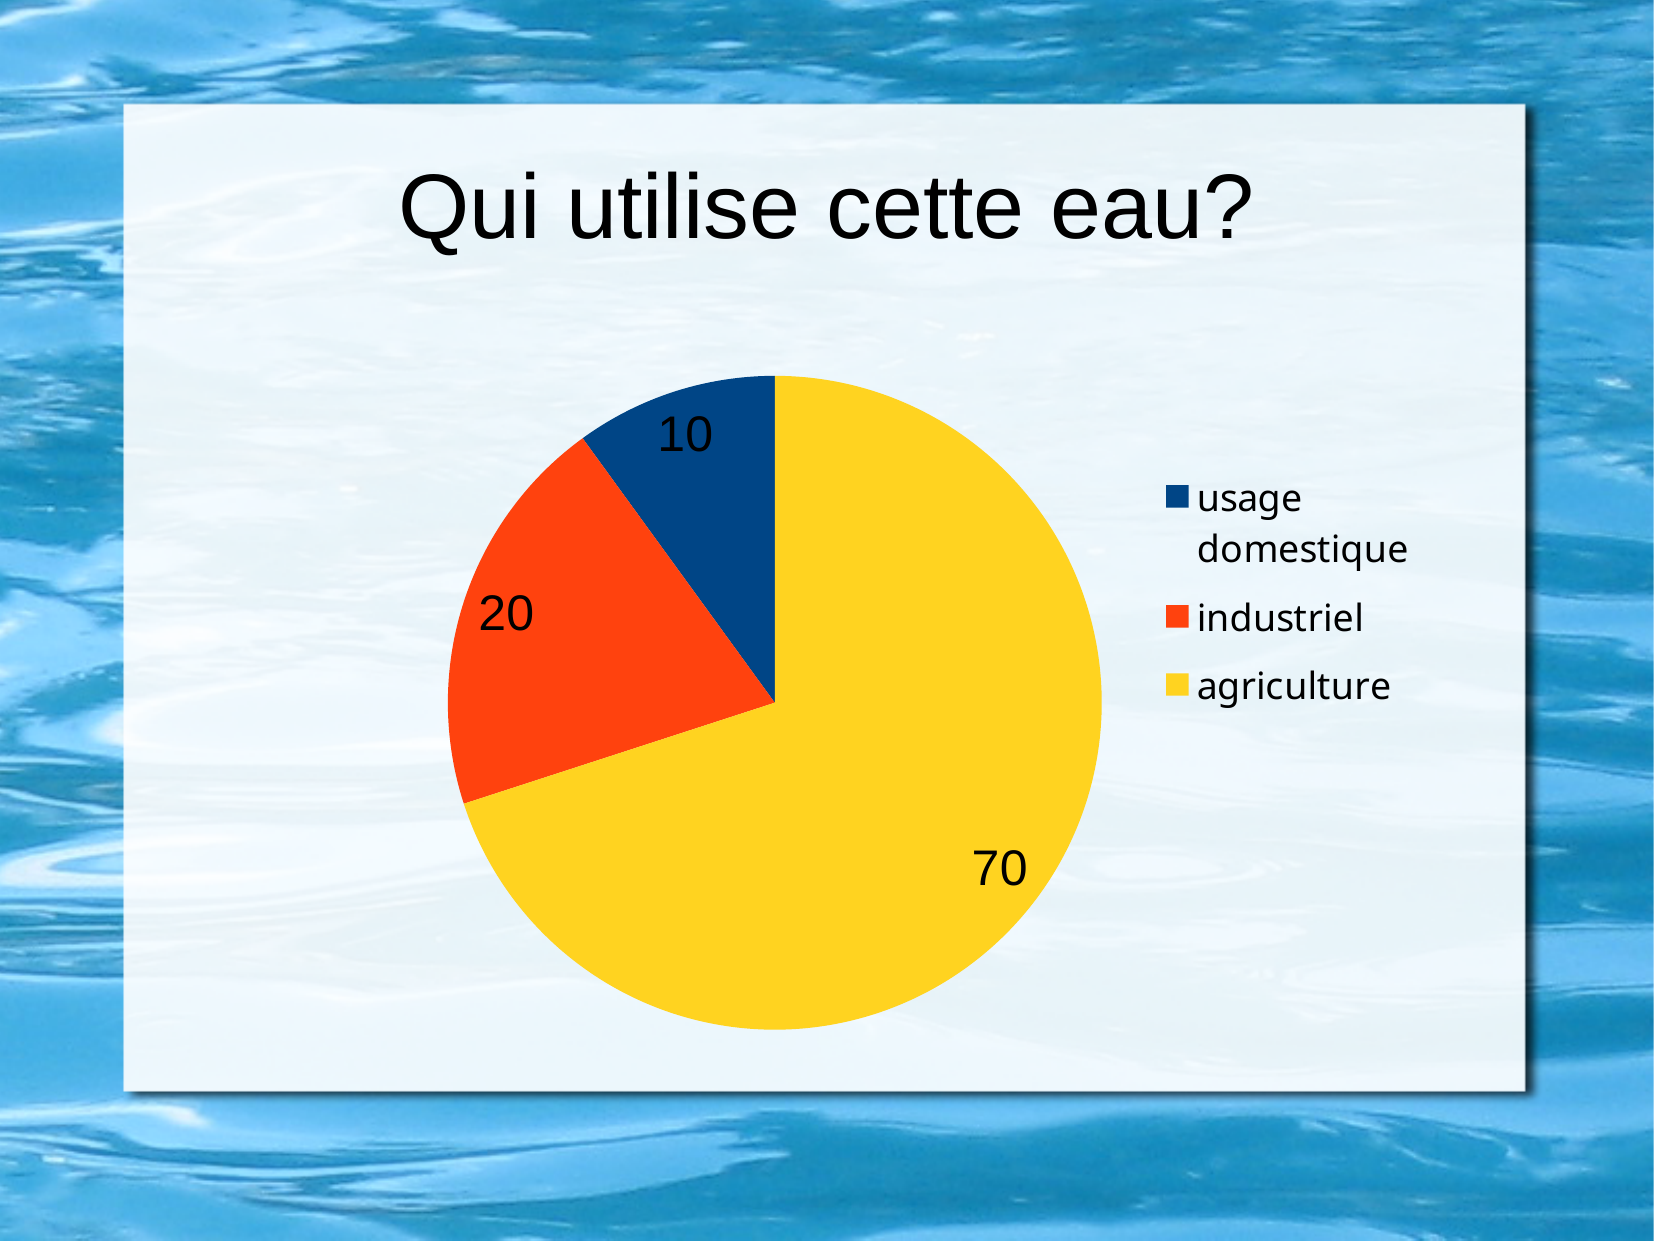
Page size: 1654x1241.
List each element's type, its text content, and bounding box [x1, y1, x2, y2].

chart [147, 324, 1506, 1045]
title Qui utilise cette eau? [147, 118, 1506, 296]
picture [0, 0, 1654, 1241]
